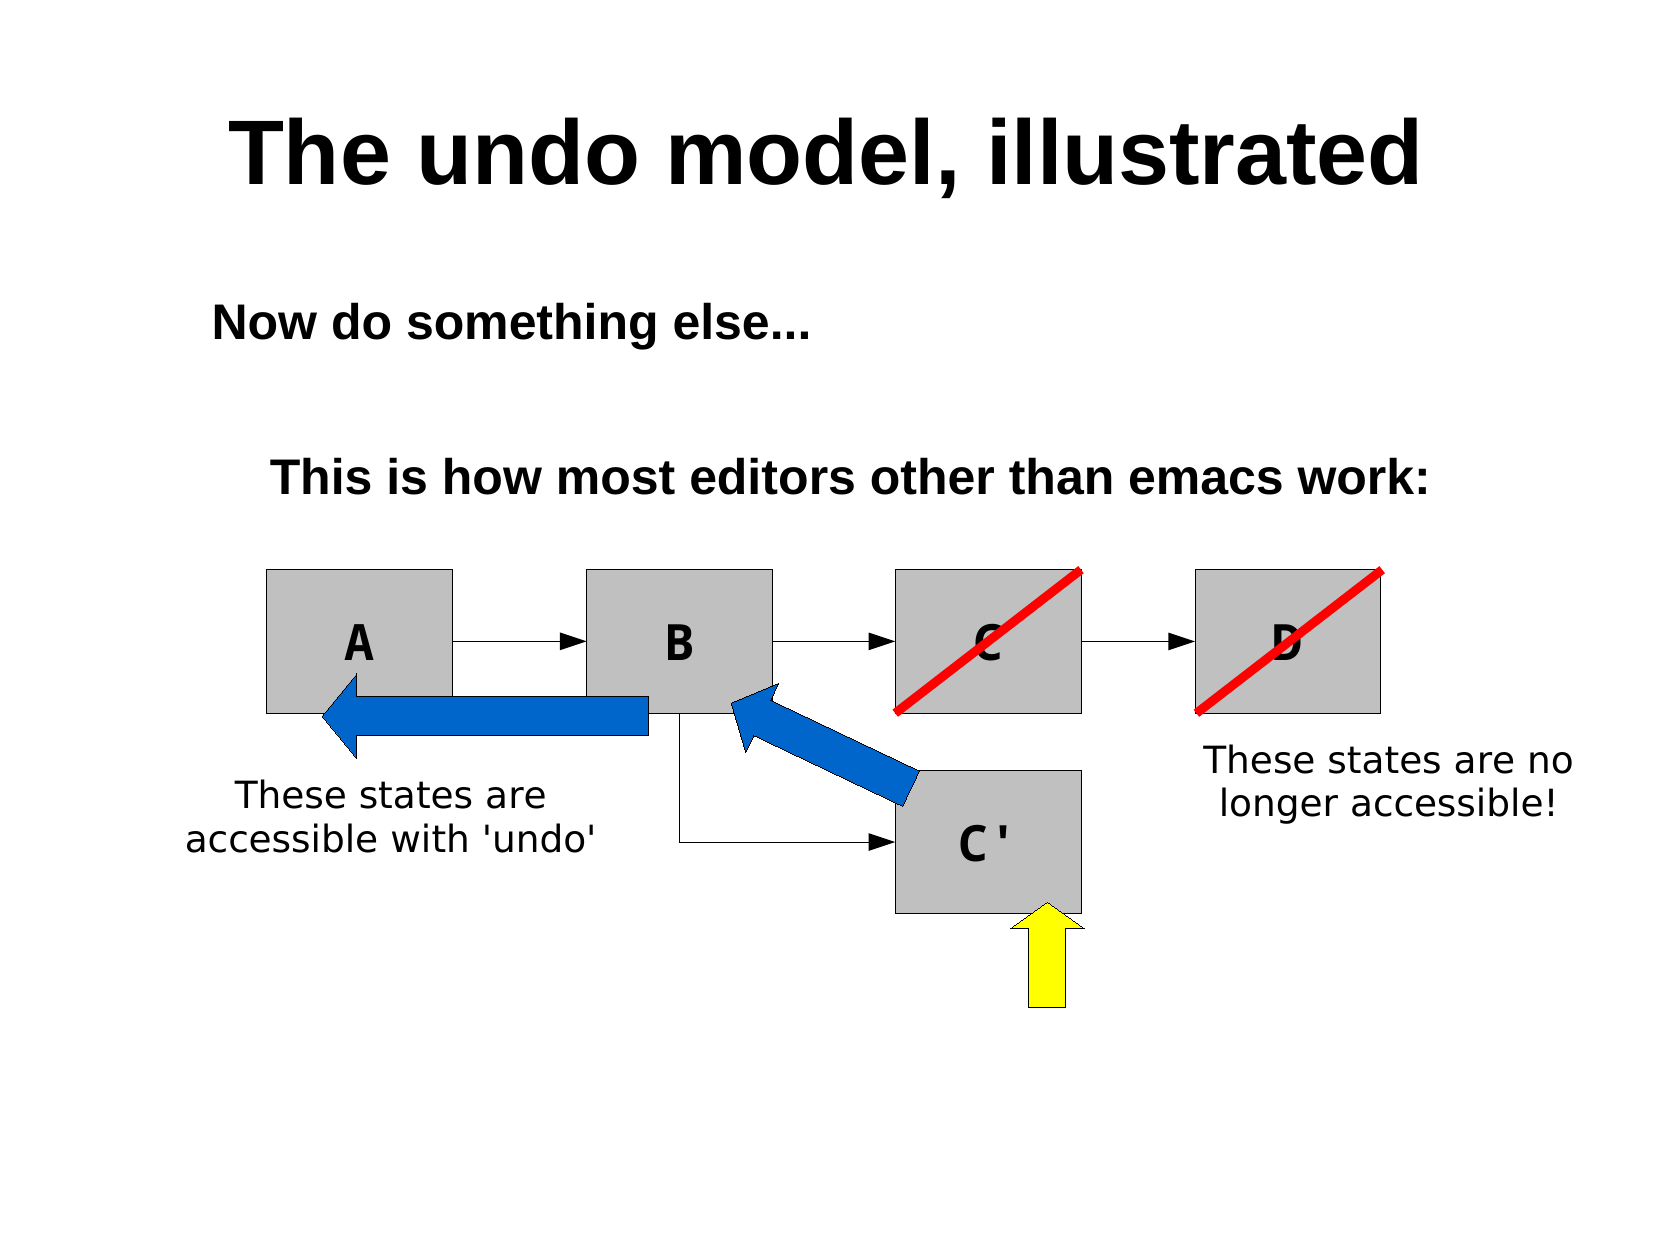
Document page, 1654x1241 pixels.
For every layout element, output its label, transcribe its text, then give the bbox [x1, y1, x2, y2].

text_box D [1205, 578, 1381, 714]
text_box C' [895, 770, 1082, 914]
text_box These states are accessible with 'undo' [163, 766, 618, 869]
text_box C [983, 630, 994, 638]
text_box C [903, 576, 1082, 714]
title The undo model, illustrated [82, 49, 1571, 257]
text_box D [1282, 646, 1293, 654]
text_box Now do something else... [168, 286, 856, 366]
text_box These states are no longer accessible! [1162, 731, 1616, 834]
text_box [731, 683, 920, 807]
text_box C [895, 569, 1073, 706]
text_box [1010, 902, 1085, 1008]
text_box D [1281, 630, 1291, 641]
text_box [322, 673, 649, 759]
text_box D [1195, 569, 1374, 707]
text_box B [586, 569, 773, 714]
text_box This is how most editors other than emacs work: [193, 441, 1509, 521]
text_box A [266, 569, 453, 714]
